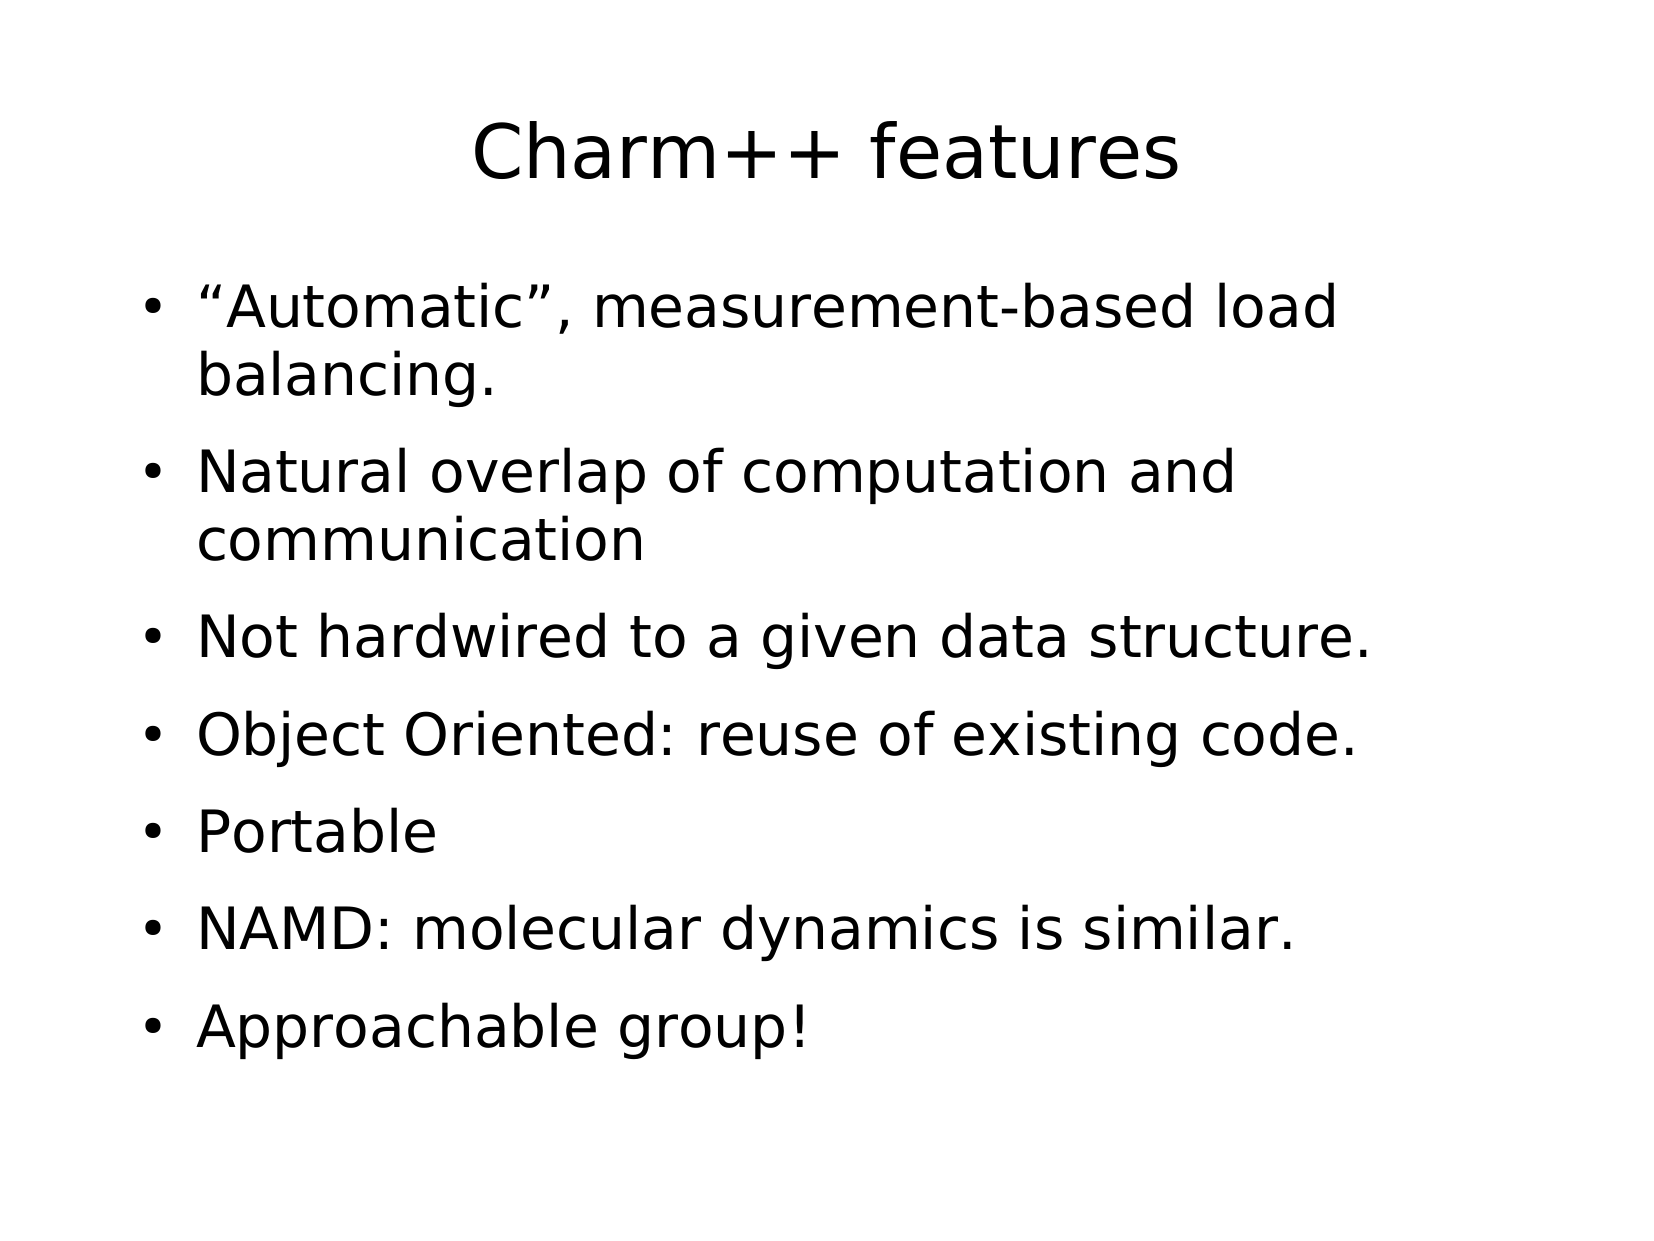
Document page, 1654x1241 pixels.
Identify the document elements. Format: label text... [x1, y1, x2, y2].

title Charm++ features [82, 49, 1571, 257]
list “Automatic”, measurement-based load balancing. Natural overlap of computation and communication Not hardwired to a given data structure. Object Oriented: reuse of existing code. Portable NAMD: molecular dynamics is similar. Approachable group! [125, 273, 1538, 1061]
